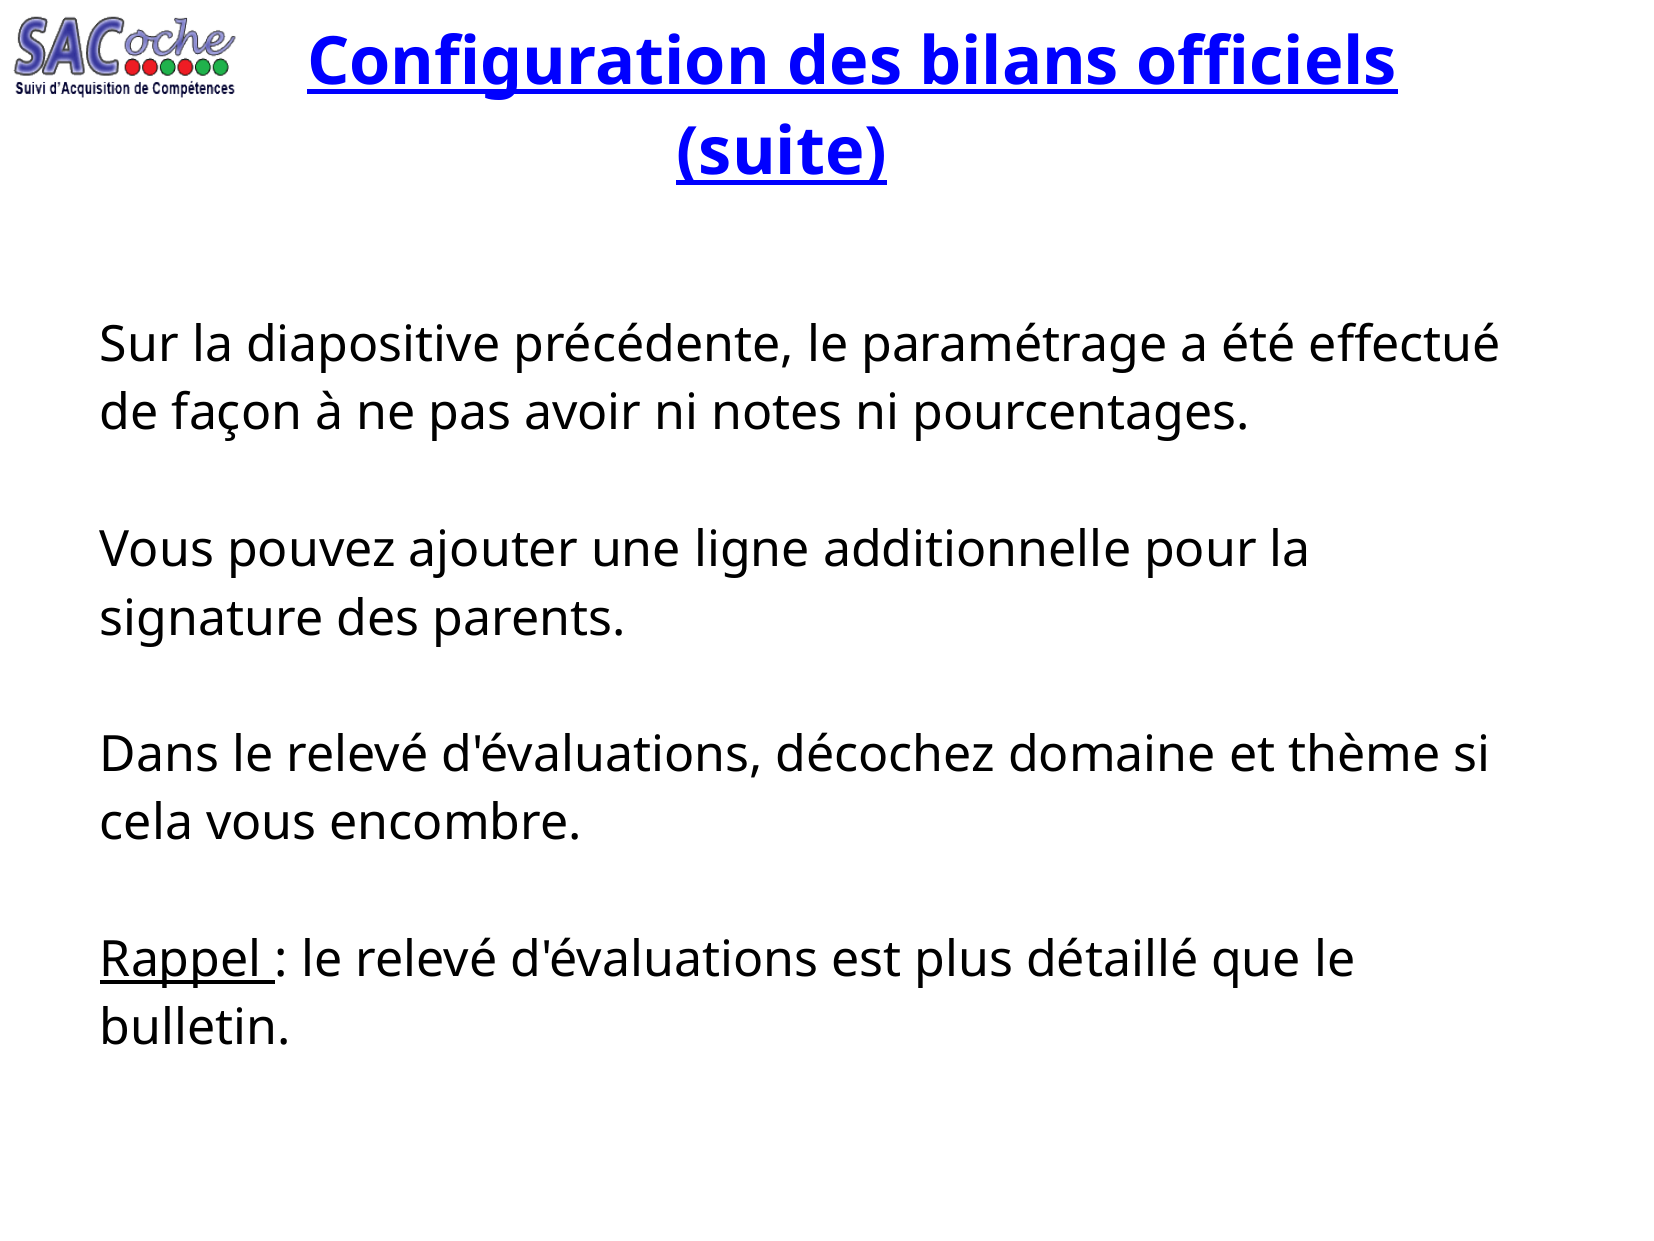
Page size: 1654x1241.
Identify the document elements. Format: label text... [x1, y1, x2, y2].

title Configuration des bilans officiels (suite) [307, 10, 1507, 197]
text_box Sur la diapositive précédente, le paramétrage a été effectué de façon à ne pas avoir ni notes ni pourcentages. Vous pouvez ajouter une ligne additionnelle pour la signature des parents. Dans le relevé d'évaluations, décochez domaine et thème si cela vous encombre. Rappel : le relevé d'évaluations est plus détaillé que le bulletin. [85, 300, 1534, 1139]
picture [10, 13, 239, 99]
